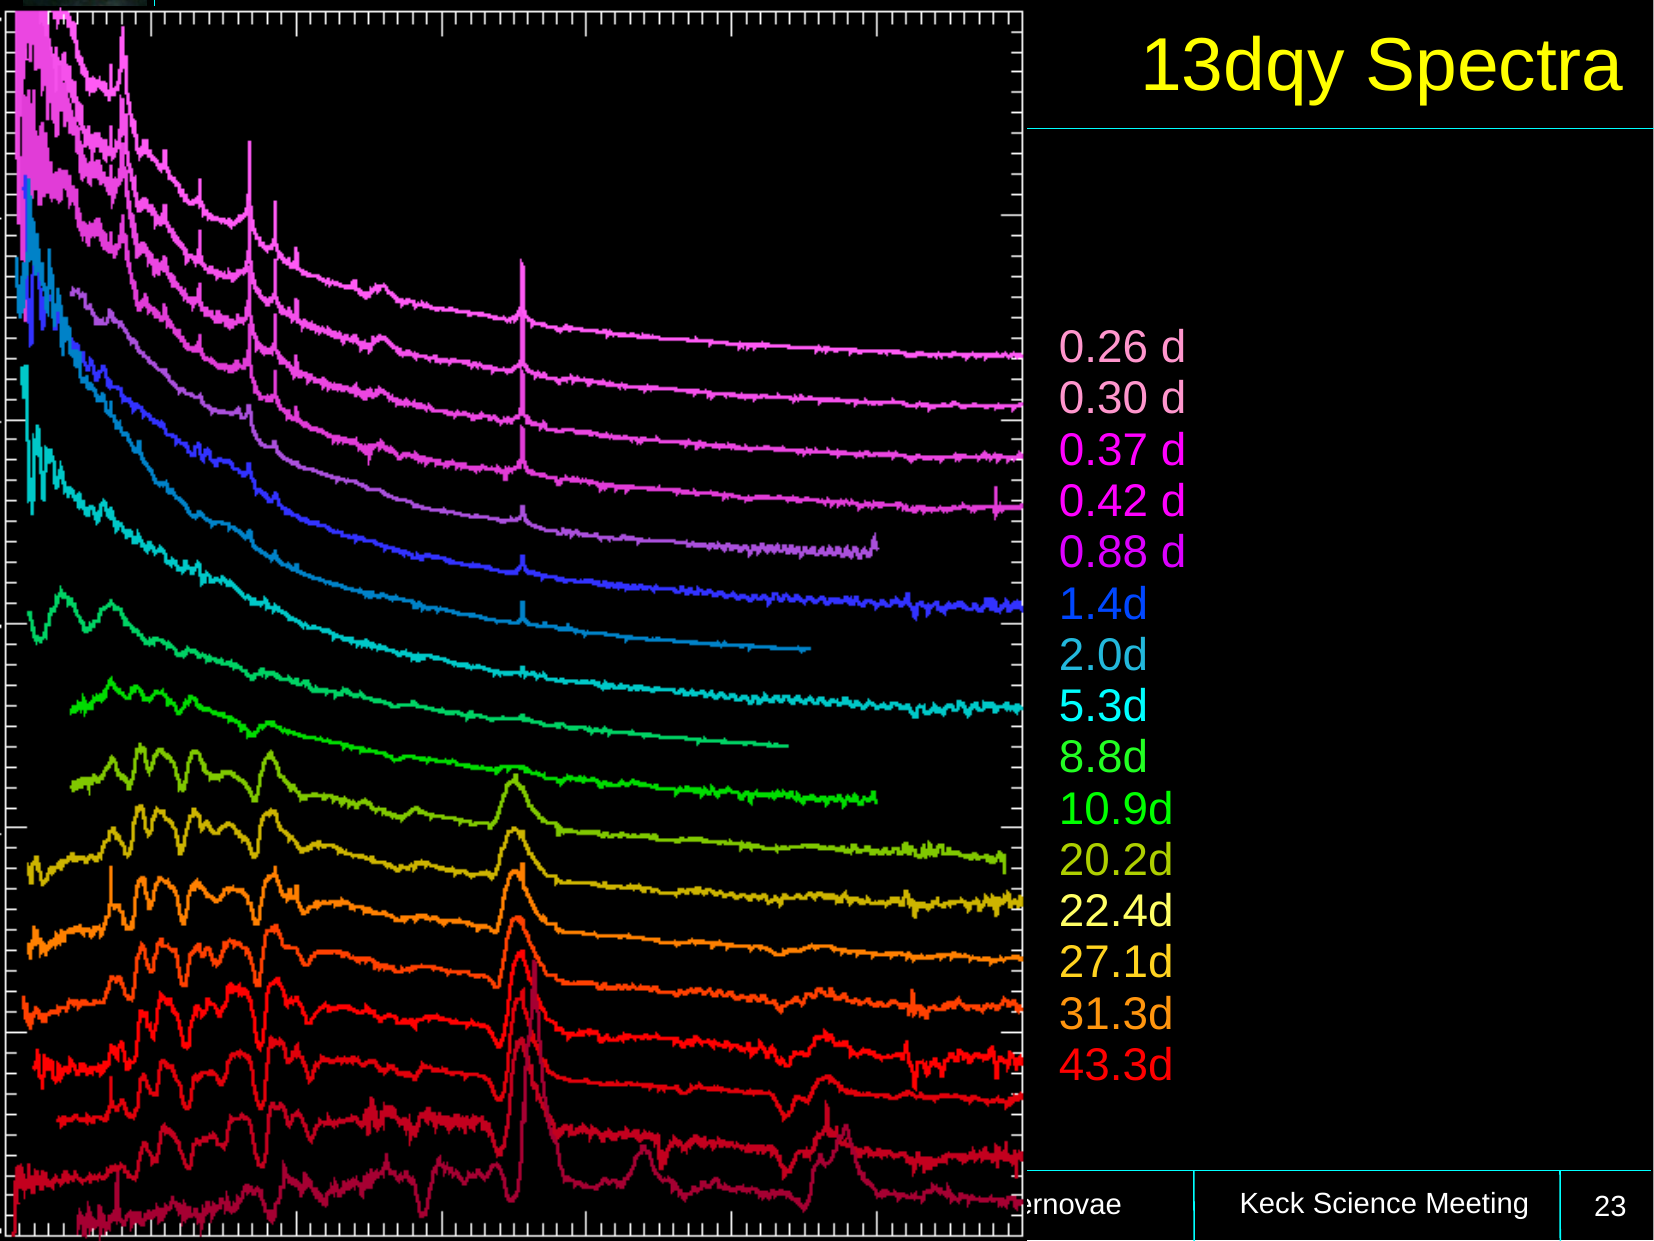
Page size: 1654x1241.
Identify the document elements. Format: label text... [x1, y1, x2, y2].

title 13dqy Spectra [1027, 21, 1624, 108]
text_box 0.26 d 0.30 d 0.37 d 0.42 d 0.88 d 1.4d 2.0d 5.3d 8.8d 10.9d 20.2d 22.4d 27.1d 31.3d 43.3d [1044, 313, 1313, 1149]
picture [0, 0, 1027, 1241]
